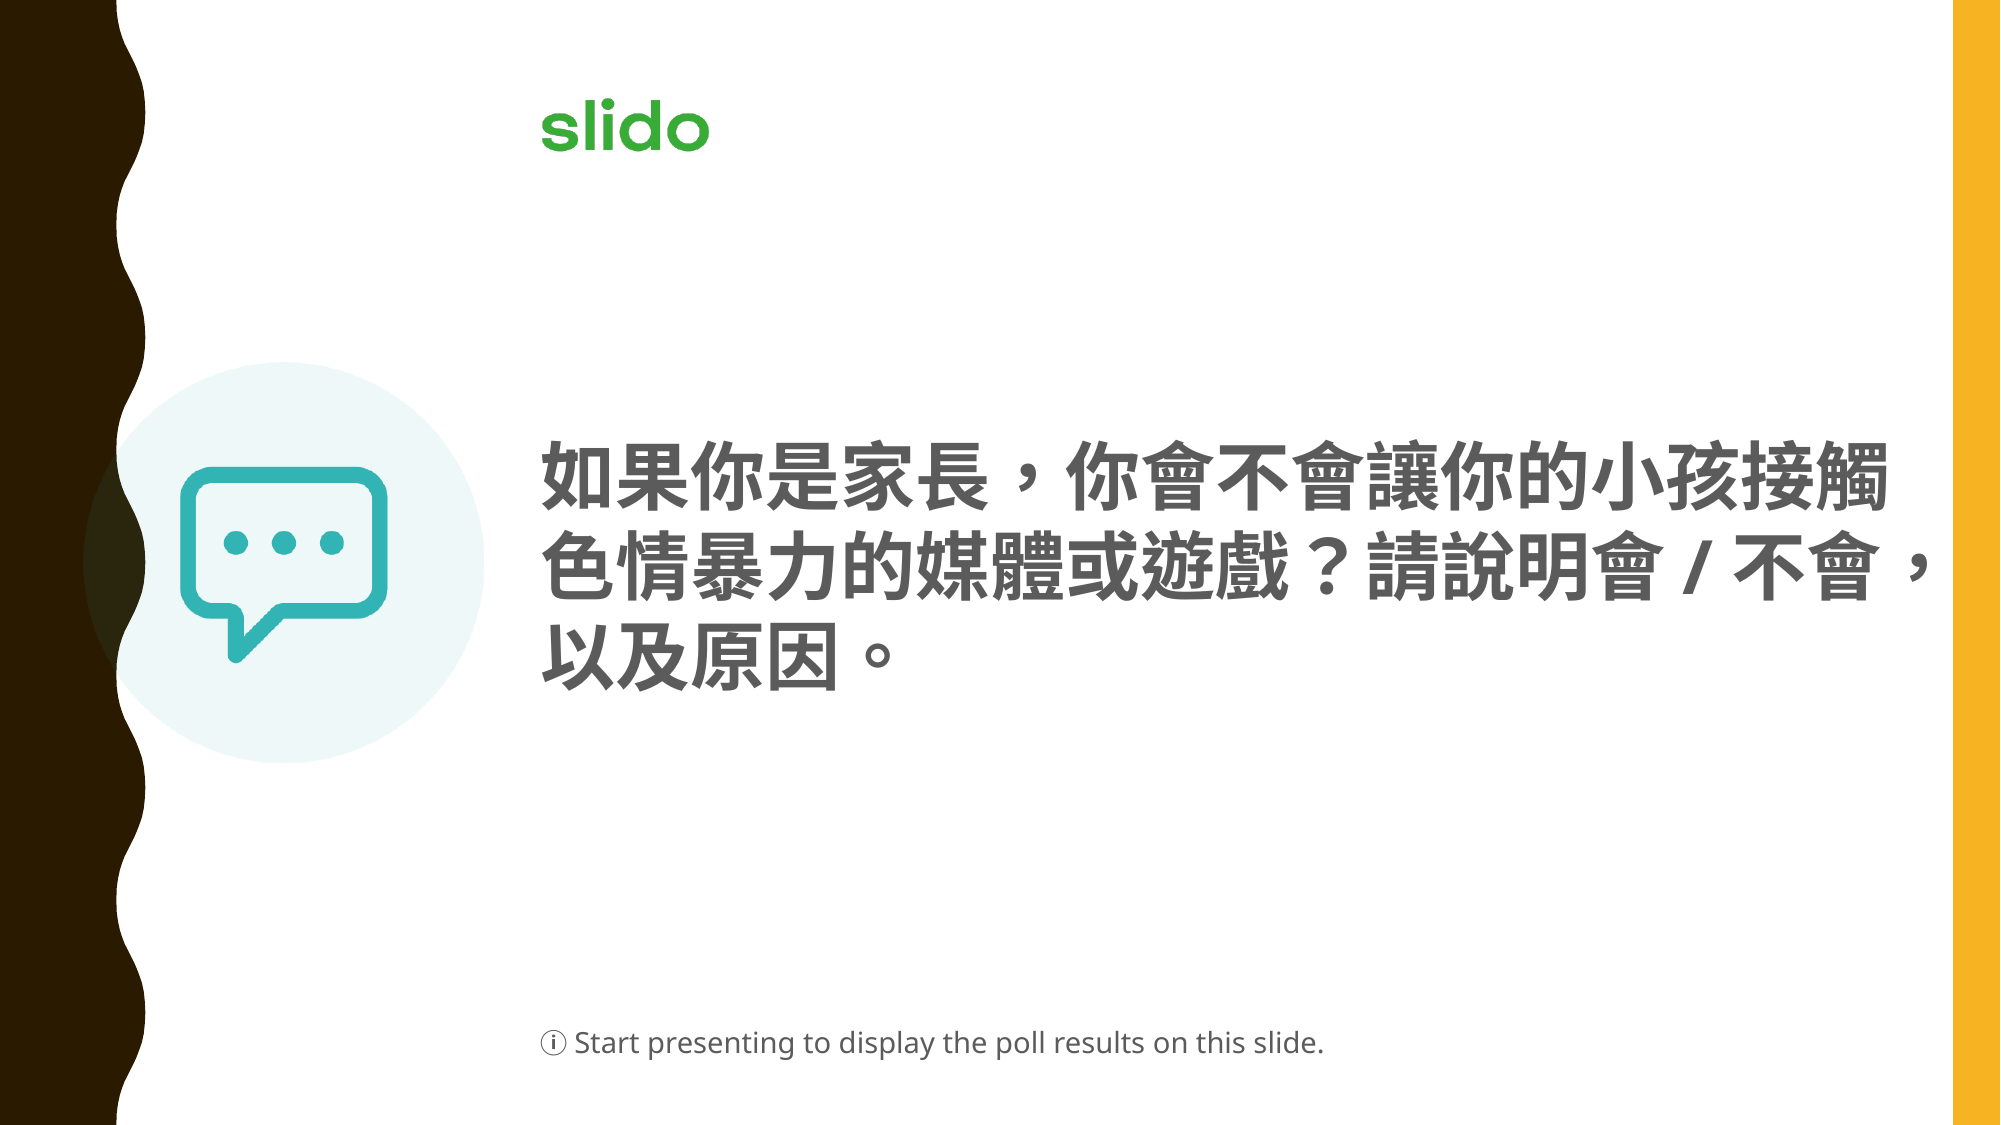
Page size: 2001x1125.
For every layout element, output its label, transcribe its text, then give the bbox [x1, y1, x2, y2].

picture [83, 362, 484, 763]
text_box ⓘ Start presenting to display the poll results on this slide. [525, 1000, 1958, 1084]
picture [525, 83, 726, 168]
text_box 如果你是家長，你會不會讓你的小孩接觸色情暴力的媒體或遊戲？請說明會/不會，以及原因。 [525, 422, 1917, 703]
